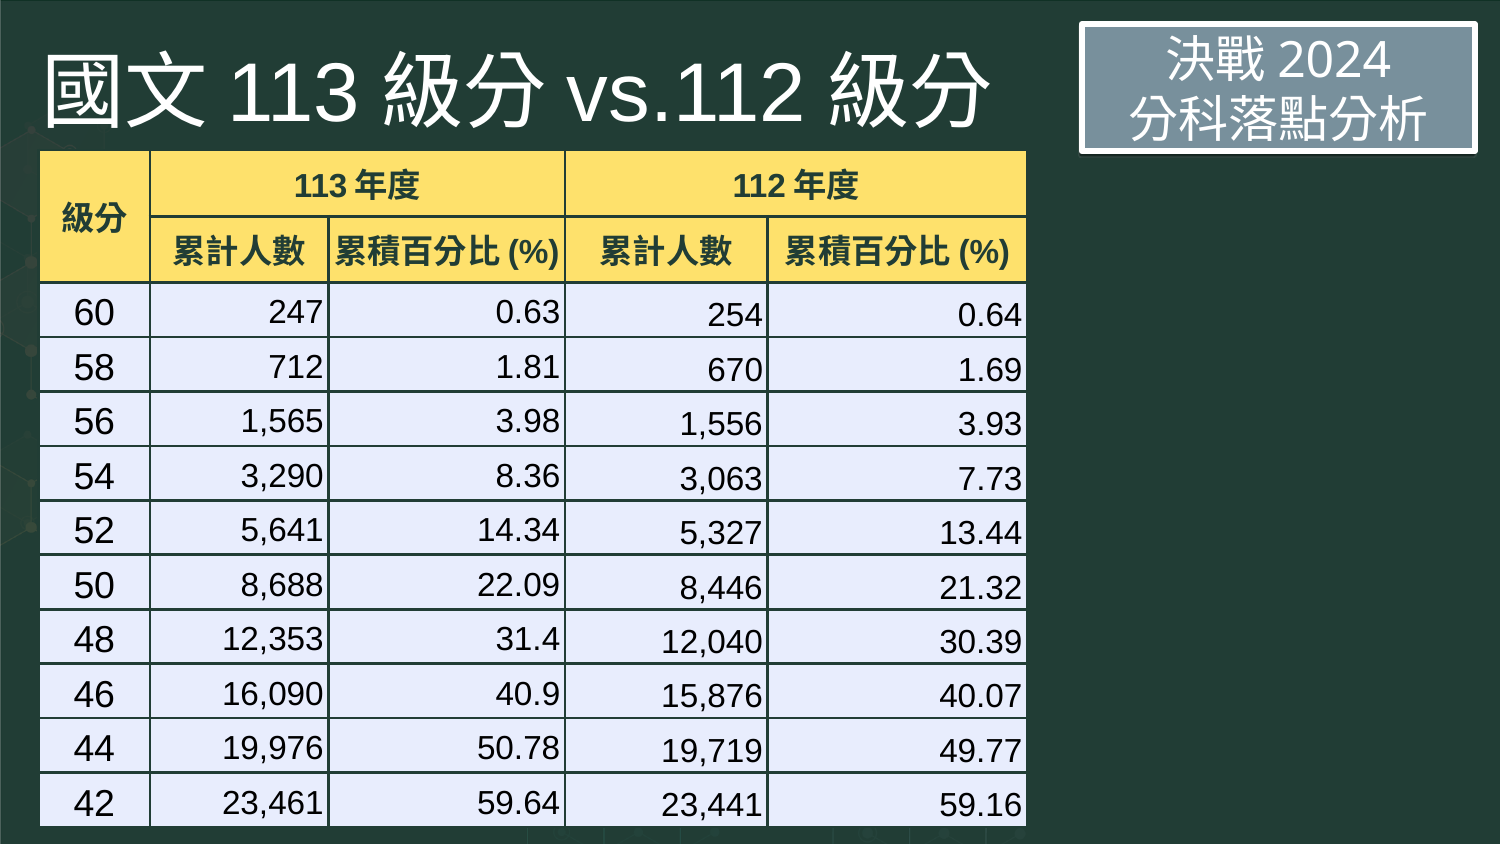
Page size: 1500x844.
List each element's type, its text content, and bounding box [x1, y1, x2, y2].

table_cell 58 [40, 338, 149, 390]
table_cell 累計人數 [151, 218, 327, 281]
table_cell 3,290 [151, 447, 327, 499]
table_cell 累積百分比(%) [330, 218, 564, 281]
picture [0, 0, 1500, 844]
table_cell 12,040 [566, 611, 766, 662]
table_cell 8.36 [330, 447, 564, 499]
table_cell 23,461 [151, 774, 327, 826]
table_cell 16,090 [151, 665, 327, 717]
table_cell 1,556 [566, 393, 766, 445]
table_cell 49.77 [769, 719, 1026, 771]
table_cell 23,441 [566, 774, 766, 826]
table_cell 0.64 [769, 284, 1026, 336]
table_cell 7.73 [769, 447, 1026, 499]
table_header 112年度 [566, 151, 1026, 215]
table_cell 42 [40, 774, 149, 826]
table_cell 1.69 [769, 338, 1026, 390]
table_cell 15,876 [566, 665, 766, 717]
table_cell 3.93 [769, 393, 1026, 445]
table_cell 254 [566, 284, 766, 336]
table_cell 8,688 [151, 556, 327, 608]
table_cell 19,976 [151, 719, 327, 771]
table_cell 52 [40, 502, 149, 553]
table_cell 59.64 [330, 774, 564, 826]
table_cell 累積百分比(%) [769, 218, 1026, 281]
table_cell 31.4 [330, 611, 564, 662]
table_cell 670 [566, 338, 766, 390]
table_cell 40.9 [330, 665, 564, 717]
table_cell 13.44 [769, 502, 1026, 553]
table_cell 50 [40, 556, 149, 608]
table_cell 21.32 [769, 556, 1026, 608]
table_cell 46 [40, 665, 149, 717]
table_cell 5,641 [151, 502, 327, 553]
table_cell 14.34 [330, 502, 564, 553]
table_cell 60 [40, 284, 149, 336]
table_cell 3.98 [330, 393, 564, 445]
table_cell 0.63 [330, 284, 564, 336]
table_cell 5,327 [566, 502, 766, 553]
table_cell 48 [40, 611, 149, 662]
table_cell 56 [40, 393, 149, 445]
table_cell 247 [151, 284, 327, 336]
table_cell 54 [40, 447, 149, 499]
table_cell 40.07 [769, 665, 1026, 717]
table_header 113年度 [151, 151, 564, 215]
title 國文113級分vs.112級分 [26, 23, 1424, 165]
table_cell 12,353 [151, 611, 327, 662]
table_cell 30.39 [769, 611, 1026, 662]
table_cell 1.81 [330, 338, 564, 390]
table_cell 8,446 [566, 556, 766, 608]
table_header 級分 [40, 151, 149, 281]
table_cell 22.09 [330, 556, 564, 608]
table_cell 59.16 [769, 774, 1026, 826]
table_cell 19,719 [566, 719, 766, 771]
table_cell 712 [151, 338, 327, 390]
table_cell 1,565 [151, 393, 327, 445]
table_cell 累計人數 [566, 218, 766, 281]
text_box 決戰2024 分科落點分析 [1081, 24, 1475, 151]
table_cell 3,063 [566, 447, 766, 499]
table_cell 50.78 [330, 719, 564, 771]
table_cell 44 [40, 719, 149, 771]
